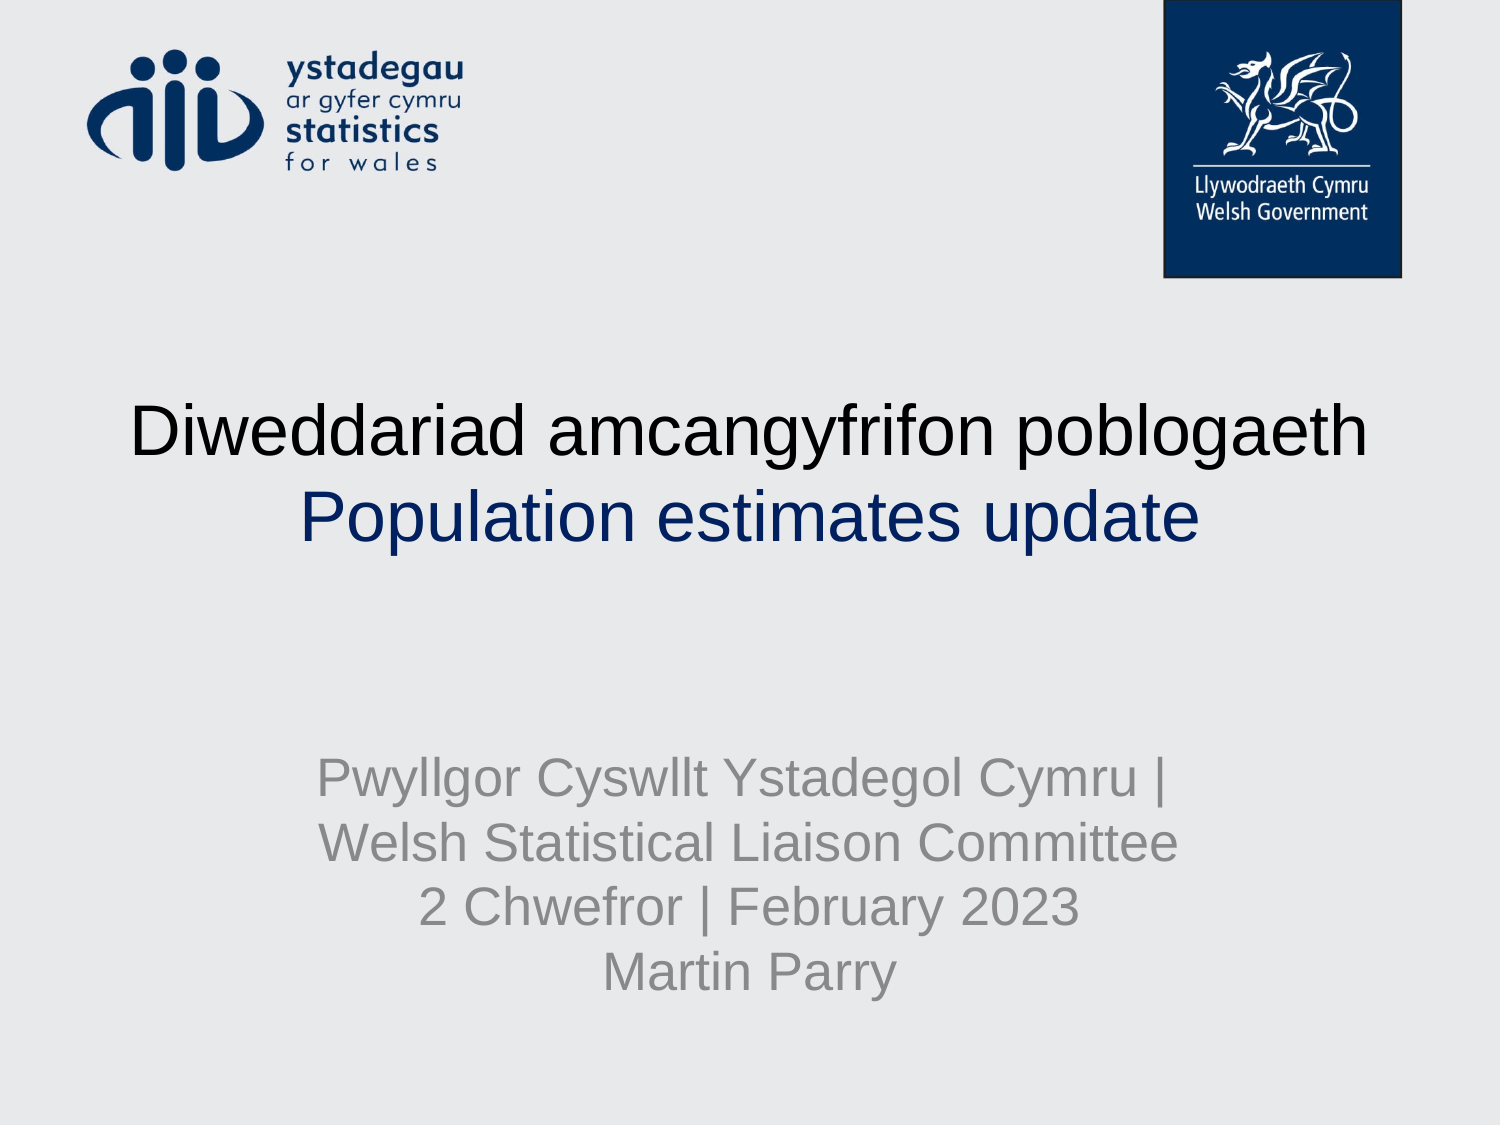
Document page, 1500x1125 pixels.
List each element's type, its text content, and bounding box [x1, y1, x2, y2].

title Diweddariad amcangyfrifon poblogaeth Population estimates update [112, 349, 1388, 591]
subtitle Pwyllgor Cyswllt Ystadegol Cymru | Welsh Statistical Liaison Committee 2 Chwefror | February 2023 Martin Parry [225, 747, 1276, 1036]
